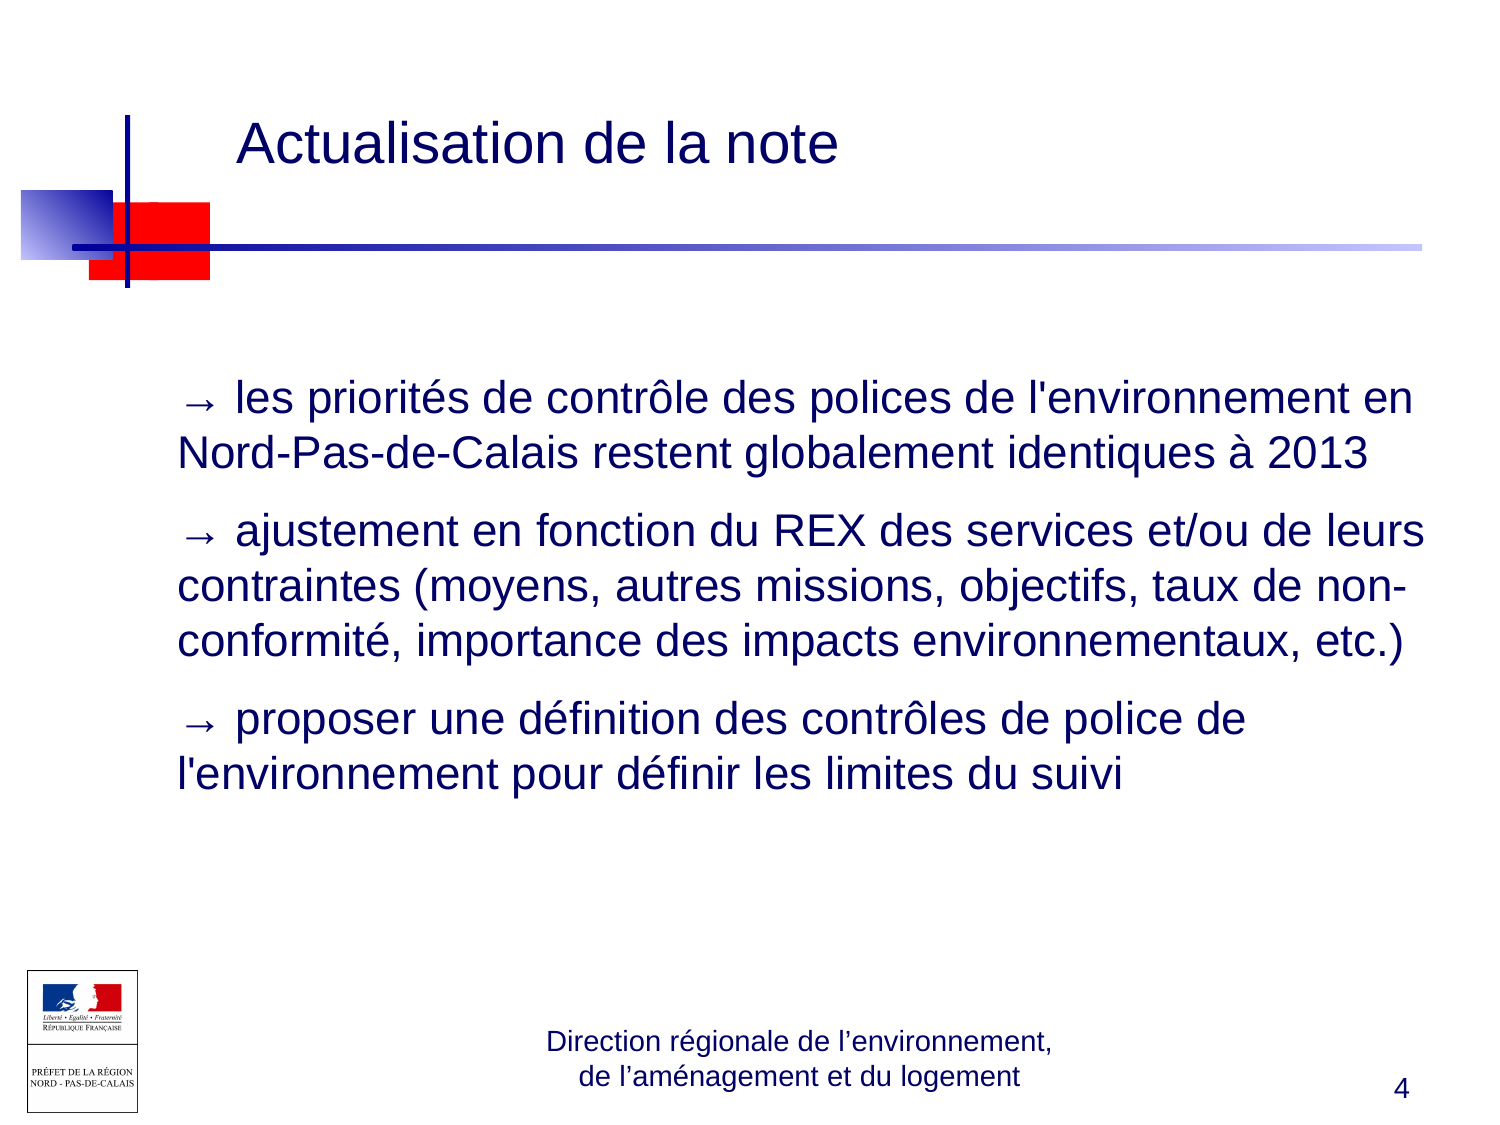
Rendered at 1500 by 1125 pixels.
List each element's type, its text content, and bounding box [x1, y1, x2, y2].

title Actualisation de la note [236, 88, 1447, 192]
list → les priorités de contrôle des polices de l'environnement en Nord-Pas-de-Calais restent globalement identiques à 2013 → ajustement en fonction du REX des services et/ou de leurs contraintes (moyens, autres missions, objectifs, taux de non-conformité, importance des impacts environnementaux, etc.) → proposer une définition des contrôles de police de l'environnement pour définir les limites du suivi [177, 289, 1485, 981]
picture [27, 970, 138, 1113]
